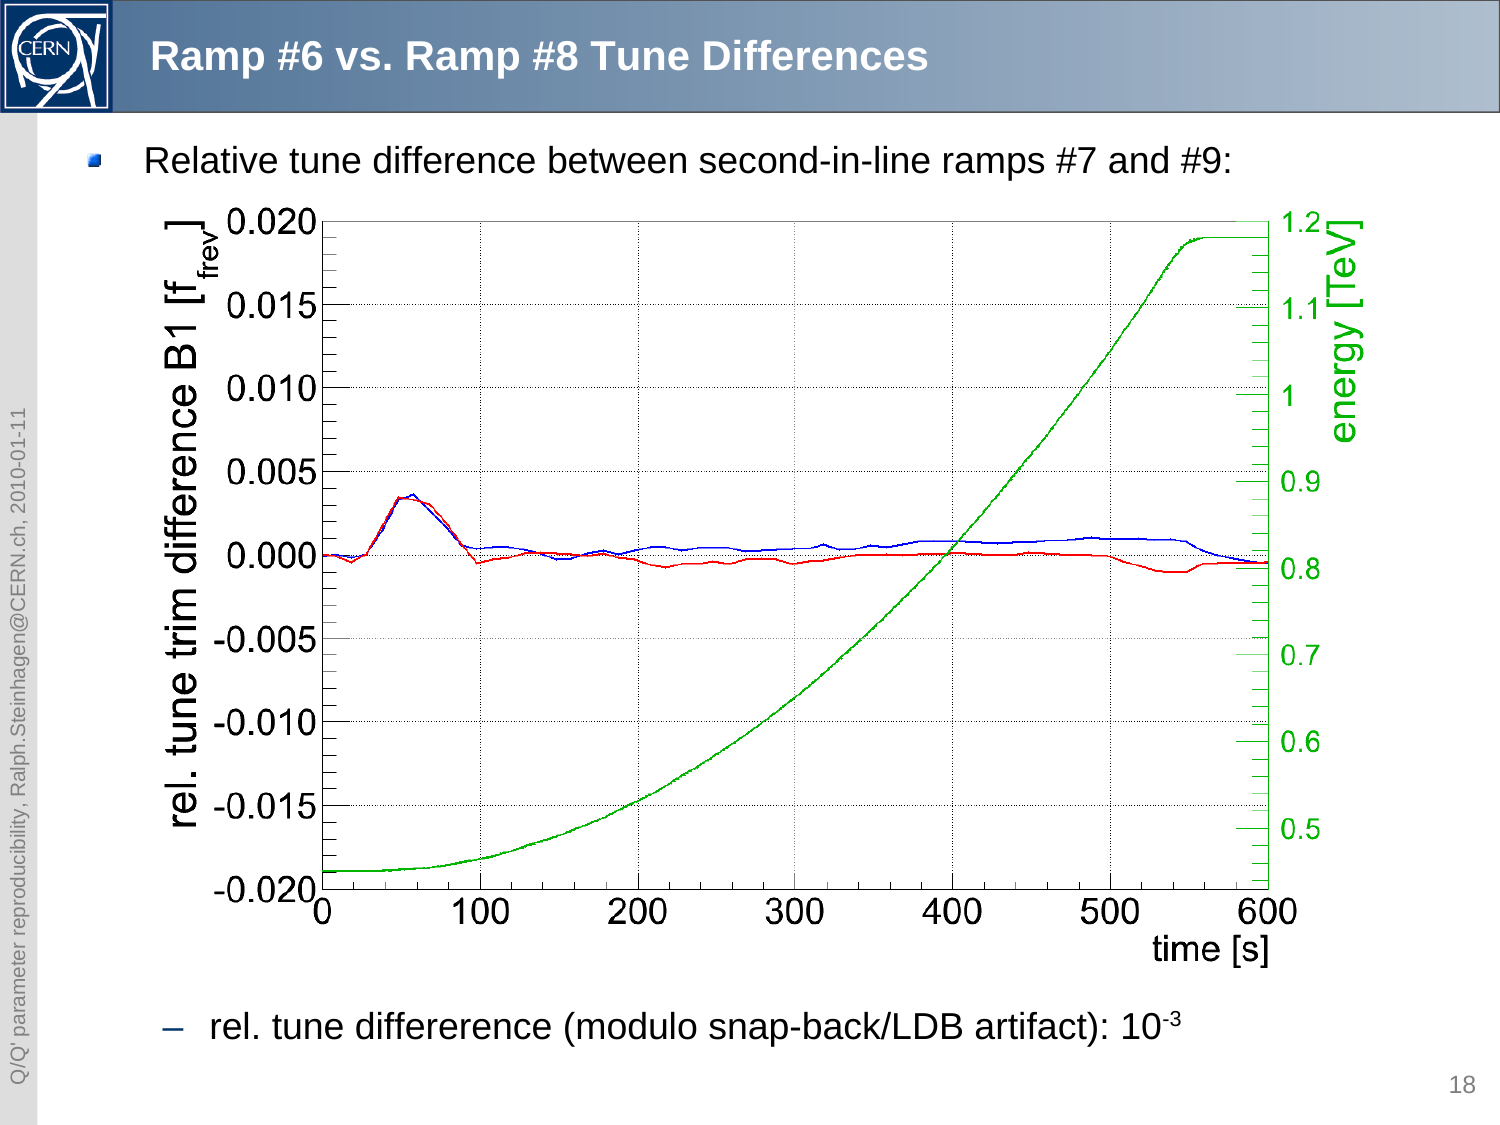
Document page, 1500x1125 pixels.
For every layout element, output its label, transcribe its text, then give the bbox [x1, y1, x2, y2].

picture [0, 0, 113, 113]
picture [148, 205, 1392, 982]
list Relative tune difference between second-in-line ramps #7 and #9: rel. tune differerence (modulo snap-back/LDB artifact): 10-3 [87, 137, 1438, 1048]
title Ramp #6 vs. Ramp #8 Tune Differences [150, 7, 1201, 106]
